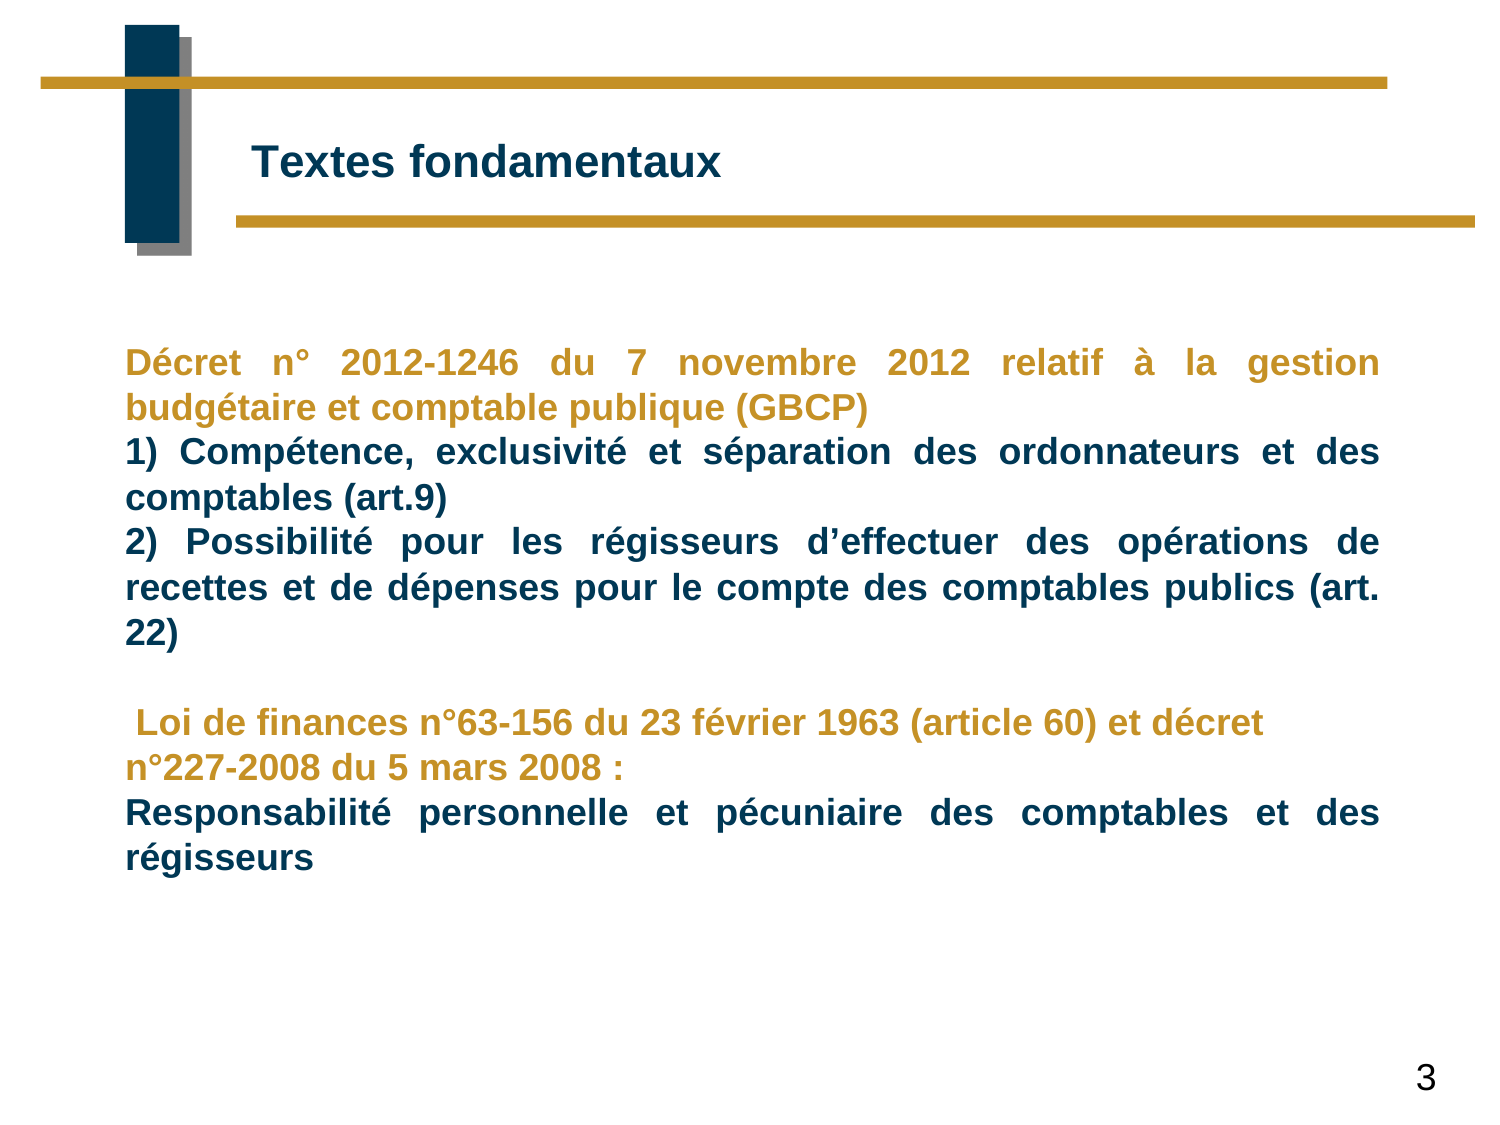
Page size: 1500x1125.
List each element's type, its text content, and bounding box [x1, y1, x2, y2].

text_box [236, 215, 1475, 228]
list 3 [1275, 966, 1453, 1125]
text_box [40, 24, 1388, 243]
title Textes fondamentaux [236, 106, 1402, 217]
list Décret n° 2012-1246 du 7 novembre 2012 relatif à la gestion budgétaire et comptable publique (GBCP) 1) Compétence, exclusivité et séparation des ordonnateurs et des comptables (art.9) 2) Possibilité pour les régisseurs d’effectuer des opérations de recettes et de dépenses pour le compte des comptables publics (art. 22) Loi de finances n°63-156 du 23 février 1963 (article 60) et décret n°227-2008 du 5 mars 2008 : Responsabilité personnelle et pécuniaire des comptables et des régisseurs [125, 337, 1382, 923]
